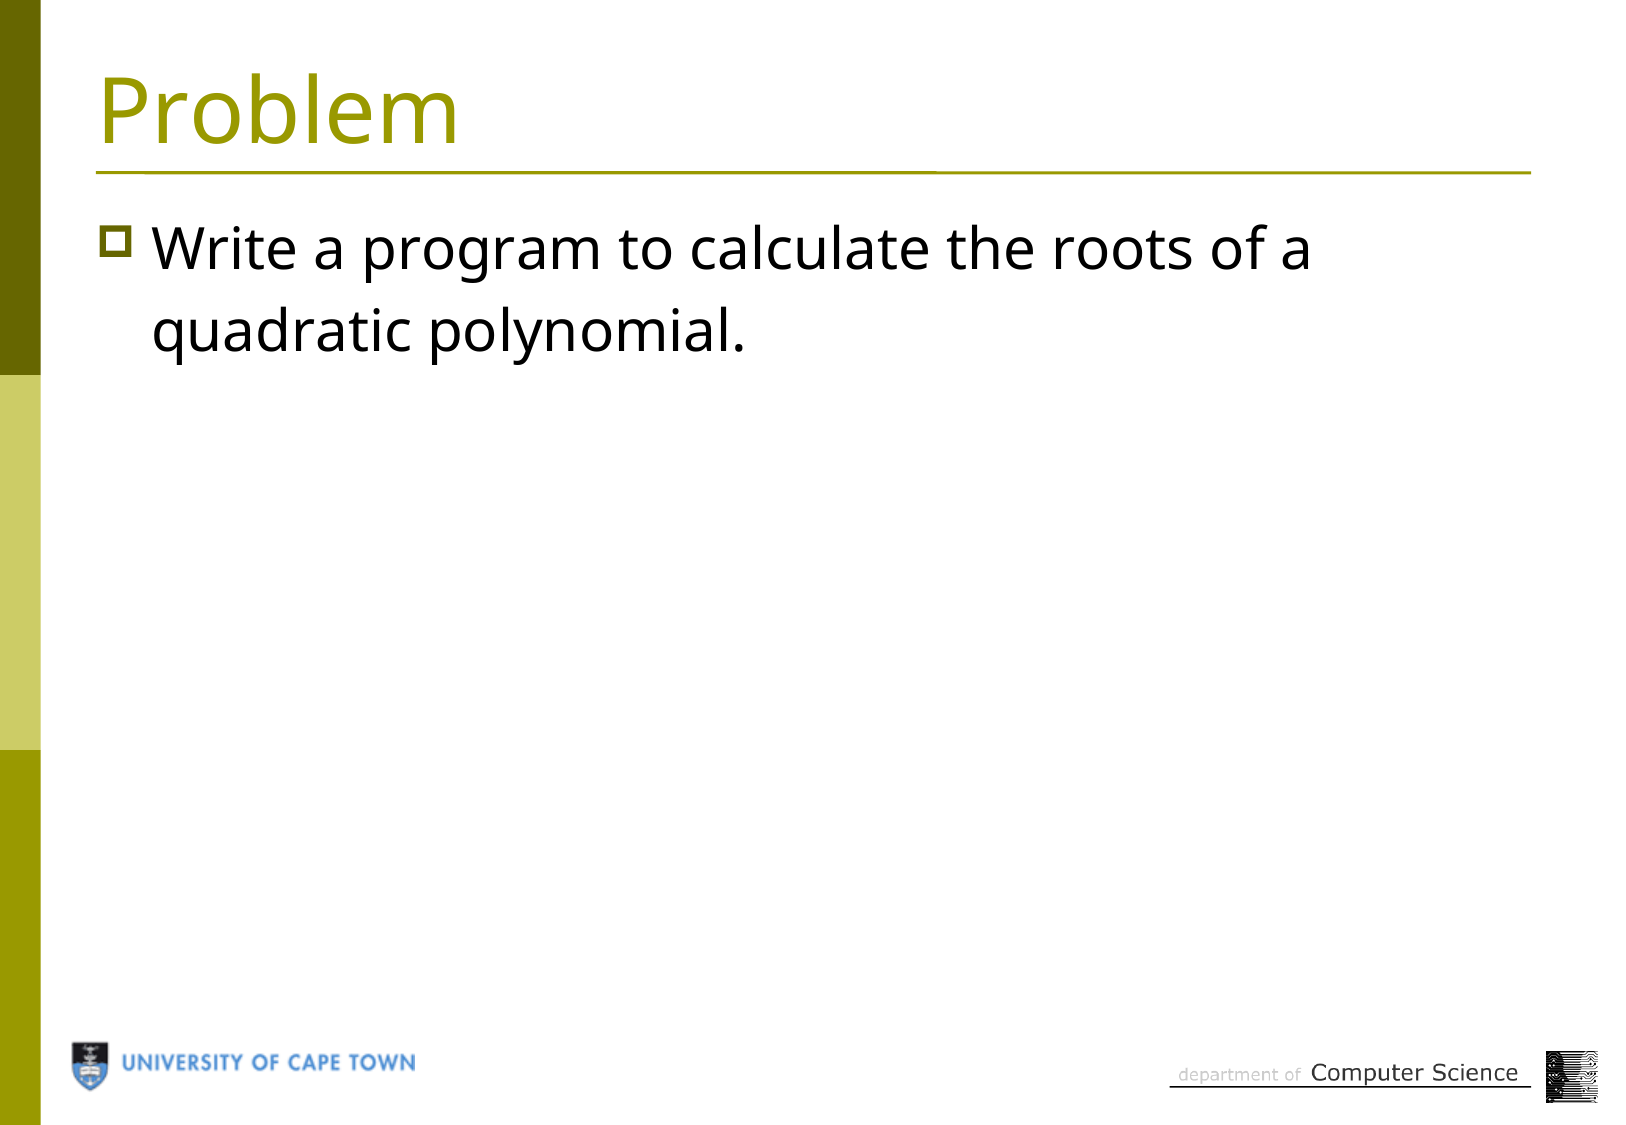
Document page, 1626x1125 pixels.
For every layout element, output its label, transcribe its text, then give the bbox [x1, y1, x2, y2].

list Write a program to calculate the roots of a quadratic polynomial. [81, 196, 1543, 1021]
title Problem [81, 14, 1543, 172]
picture [1169, 1043, 1532, 1091]
picture [61, 1024, 415, 1103]
picture [1546, 1051, 1598, 1103]
